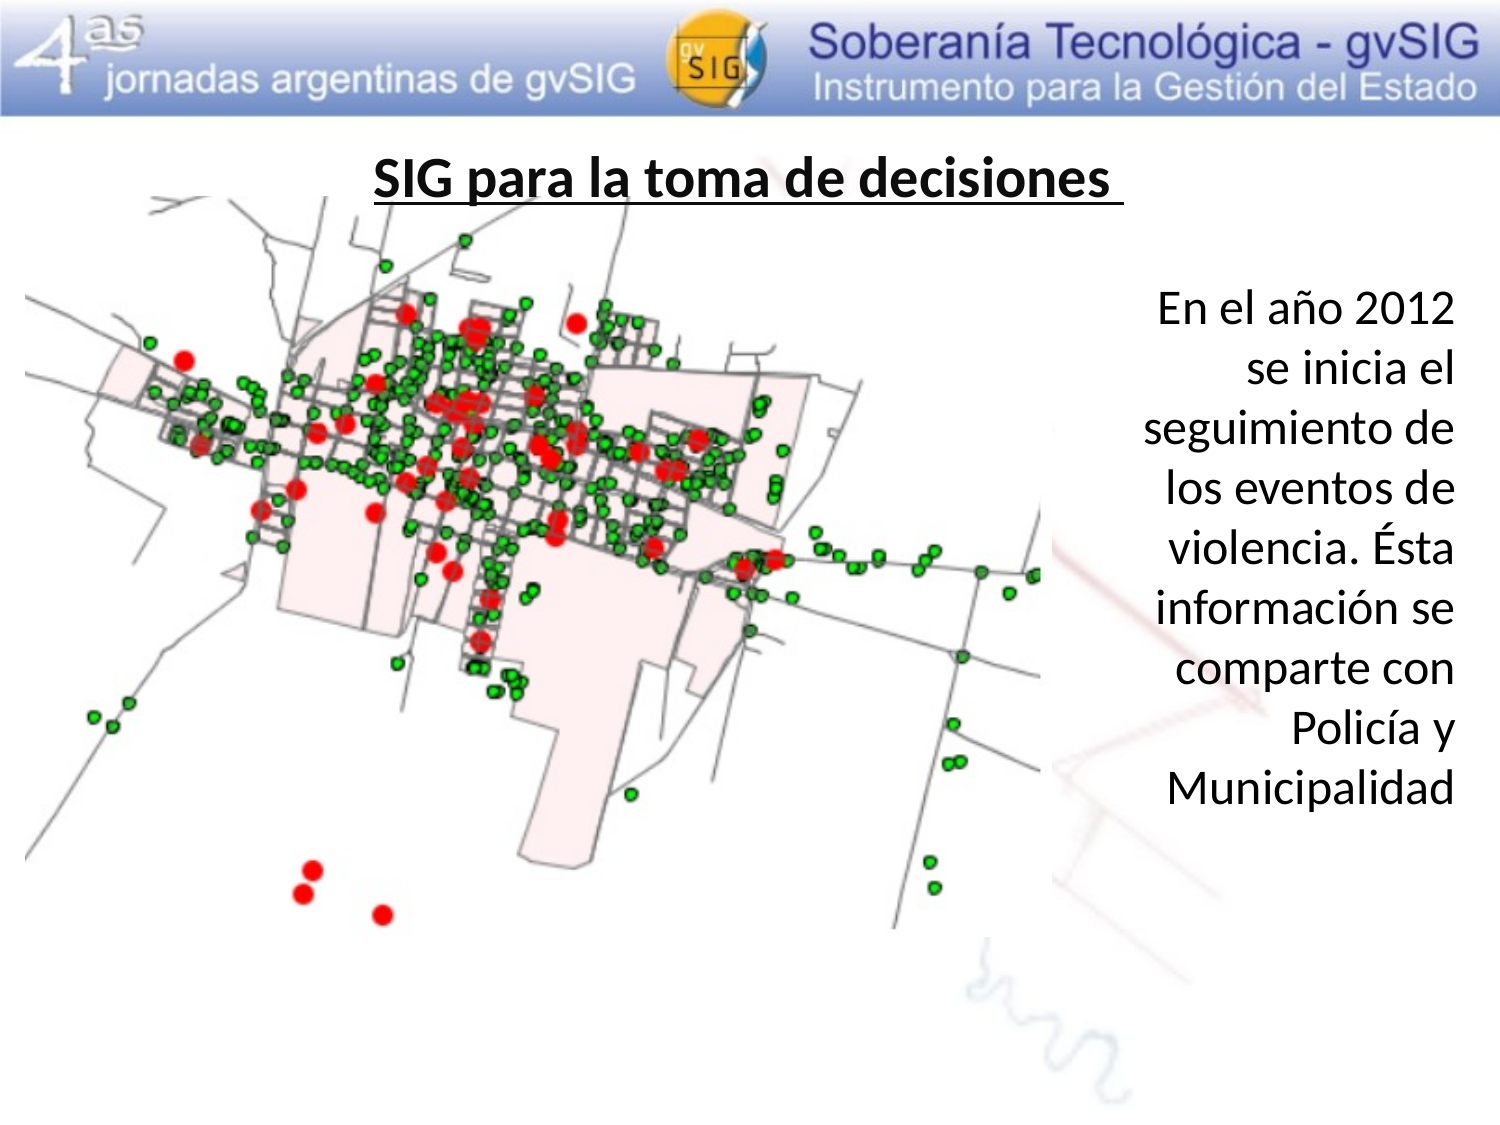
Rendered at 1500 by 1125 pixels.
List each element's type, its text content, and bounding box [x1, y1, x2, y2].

text_box SIG para la toma de decisiones [237, 132, 1260, 214]
text_box En el año 2012 se inicia el seguimiento de los eventos de violencia. Ésta información se comparte con Policía y Municipalidad [1128, 267, 1481, 828]
picture [25, 196, 1052, 937]
